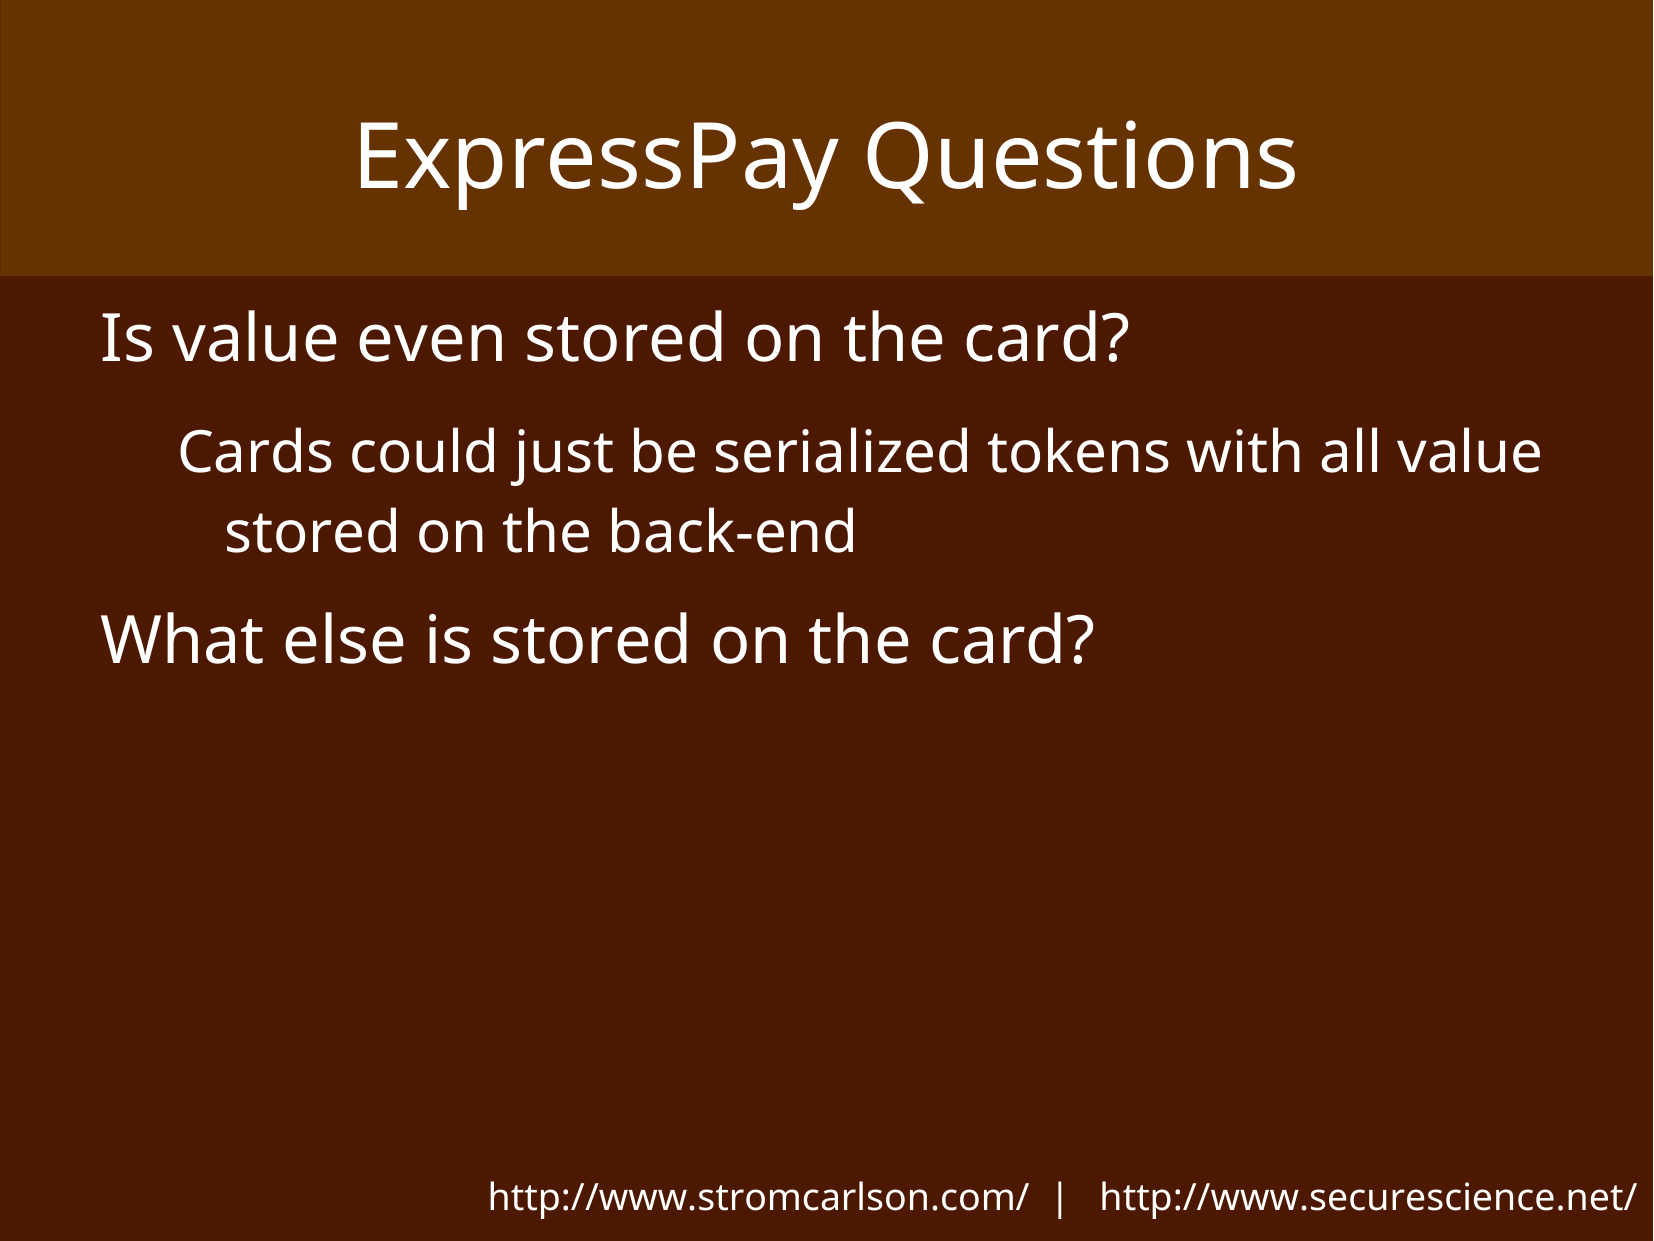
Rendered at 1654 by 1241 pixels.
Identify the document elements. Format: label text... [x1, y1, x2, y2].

title ExpressPay Questions [82, 49, 1571, 257]
list Is value even stored on the card? Cards could just be serialized tokens with all value stored on the back-end What else is stored on the card? [82, 290, 1571, 1109]
